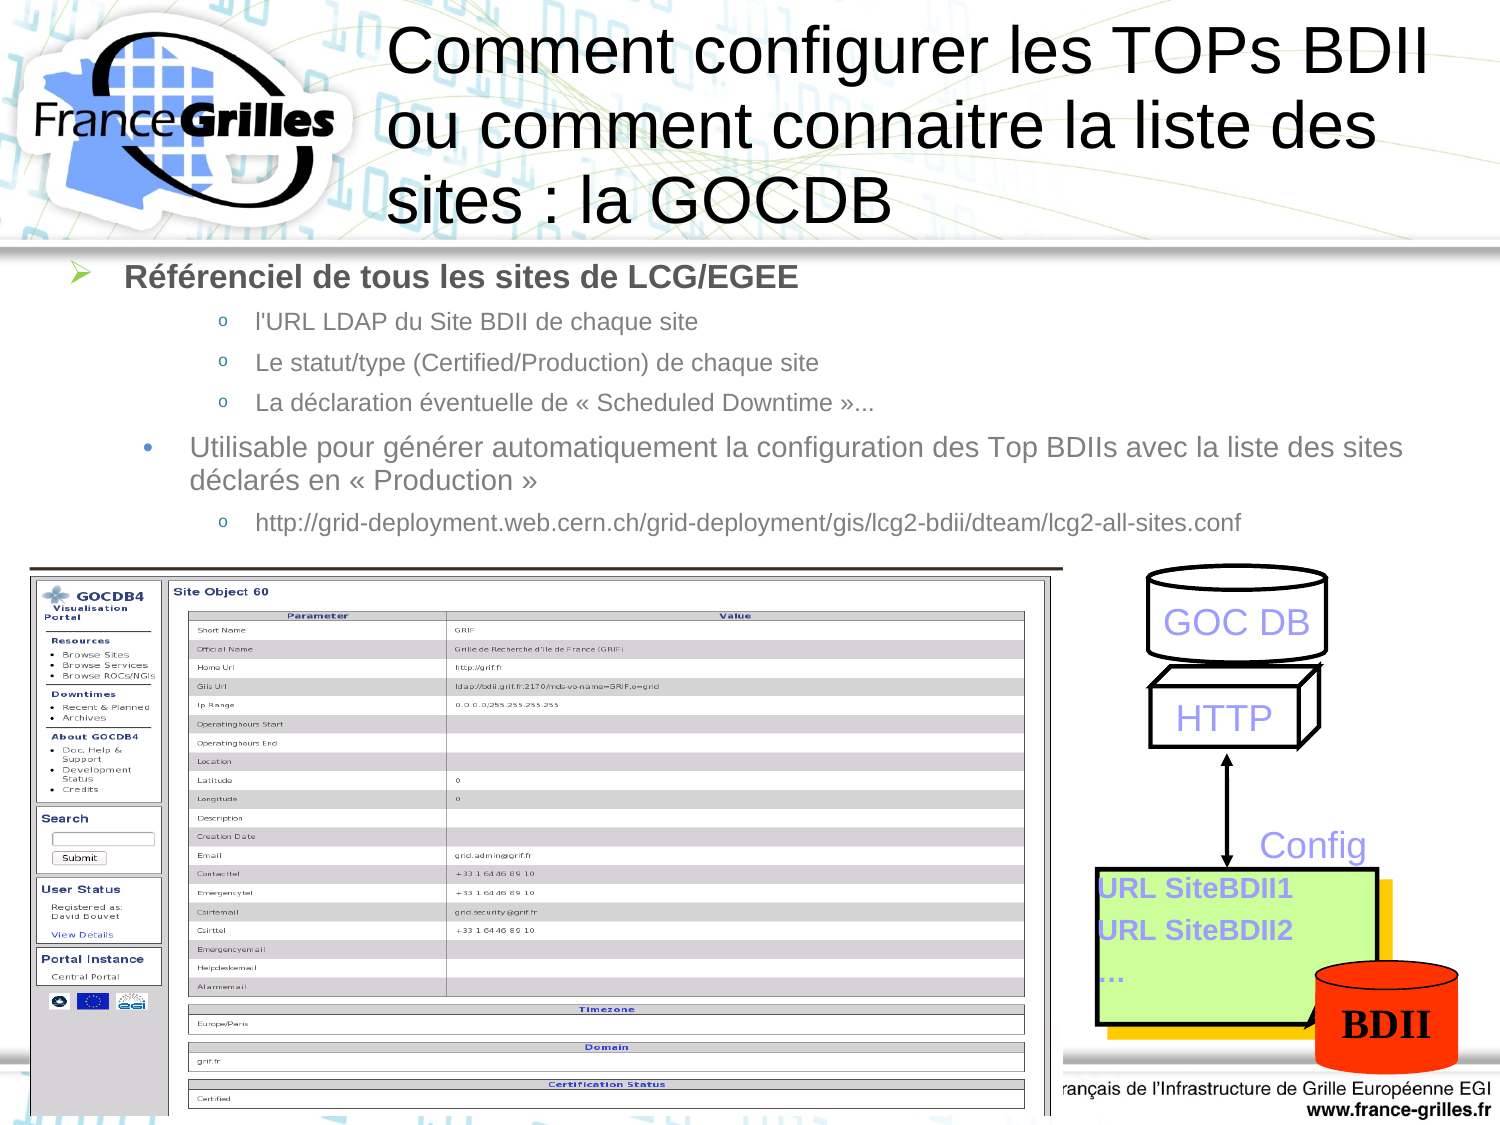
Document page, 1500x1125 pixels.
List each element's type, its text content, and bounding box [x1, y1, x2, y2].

text_box URL SiteBDII1 URL SiteBDII2 … [1097, 869, 1378, 1025]
text_box GOC DB [1148, 579, 1326, 663]
title Comment configurer les TOPs BDII ou comment connaitre la liste des sites : la GOCDB [372, 0, 1459, 250]
list Référenciel de tous les sites de LCG/EGEE l'URL LDAP du Site BDII de chaque site Le statut/type (Certified/Production) de chaque site La déclaration éventuelle de « Scheduled Downtime »... Utilisable pour générer automatiquement la configuration des Top BDIIs avec la liste des sites déclarés en « Production » http://grid-deployment.web.cern.ch/grid-deployment/gis/lcg2-bdii/dteam/lcg2-all-sites.conf [53, 250, 1459, 579]
picture [0, 0, 1500, 1125]
text_box [1315, 1057, 1458, 1075]
text_box [1315, 960, 1458, 993]
text_box Config [1244, 813, 1383, 874]
text_box HTTP [1150, 687, 1298, 747]
text_box BDII [1315, 993, 1459, 1057]
